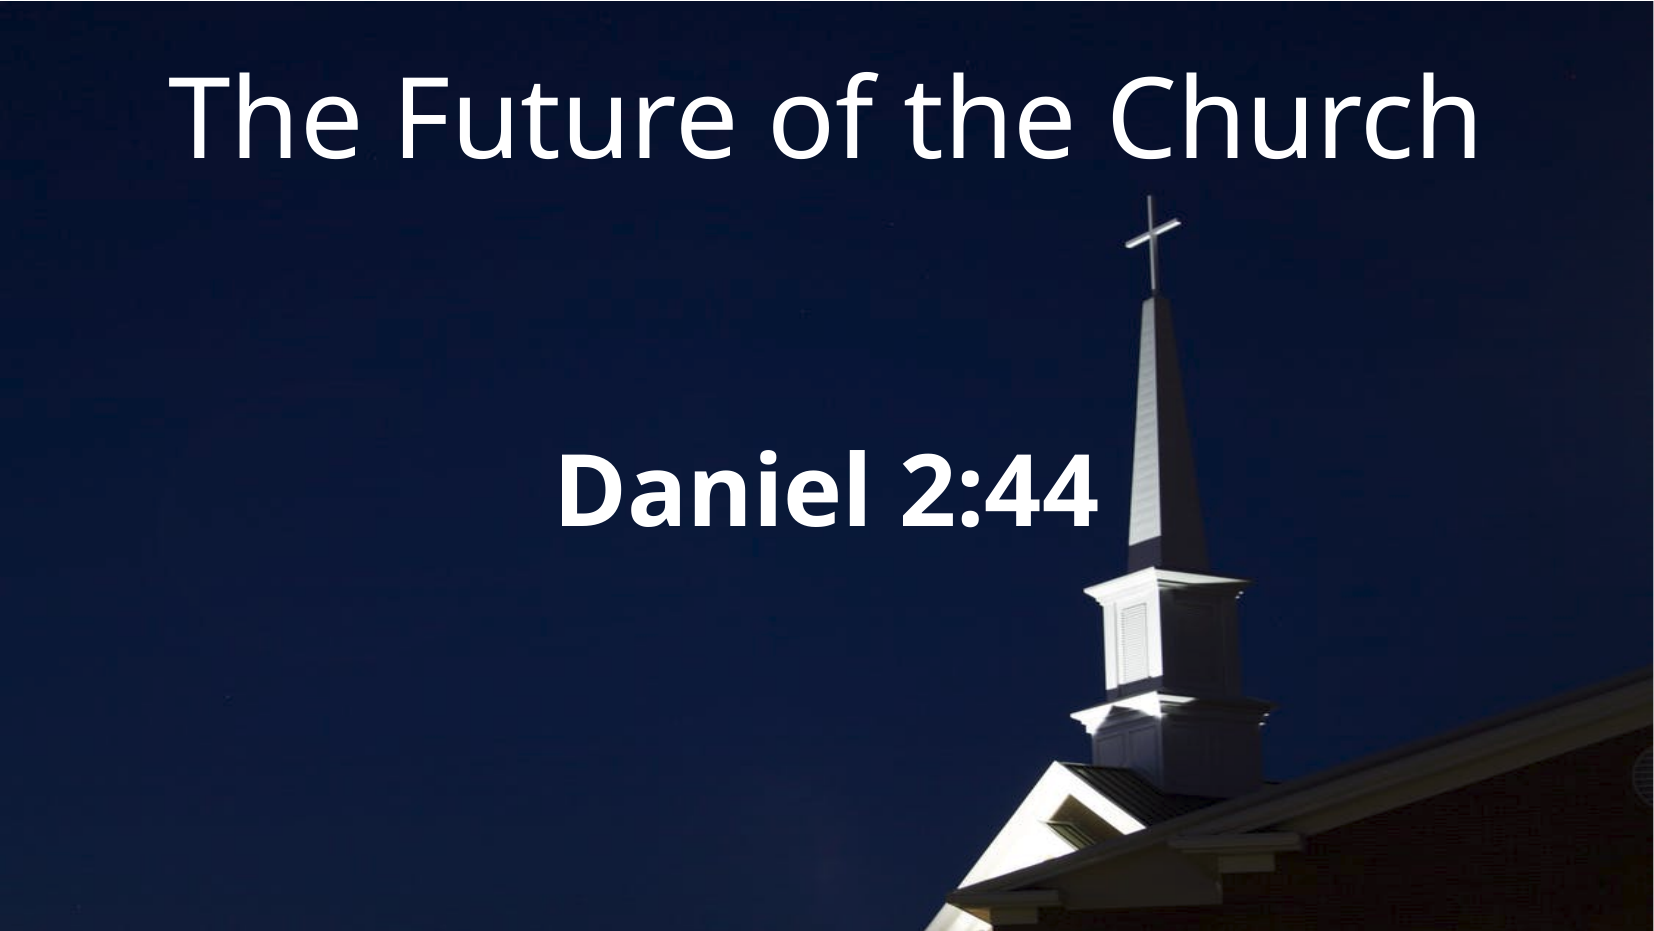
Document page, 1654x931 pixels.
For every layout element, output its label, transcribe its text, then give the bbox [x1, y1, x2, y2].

picture [0, 1, 1654, 931]
subtitle Daniel 2:44 [82, 217, 1571, 758]
title The Future of the Church [82, 37, 1571, 193]
